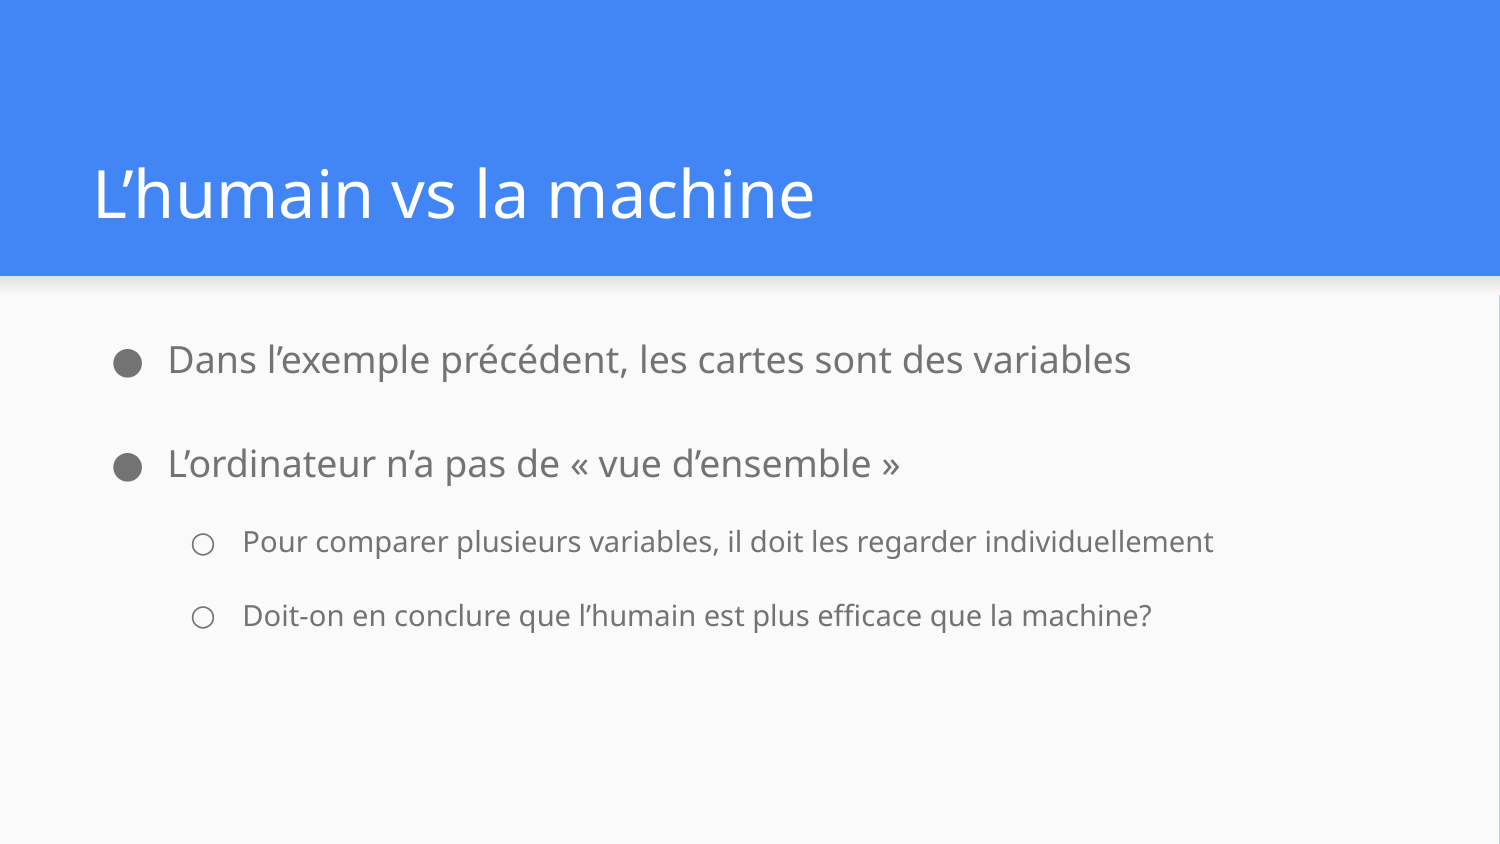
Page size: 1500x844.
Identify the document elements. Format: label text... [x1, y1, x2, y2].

title L’humain vs la machine [77, 121, 1427, 248]
list Dans l’exemple précédent, les cartes sont des variables L’ordinateur n’a pas de « vue d’ensemble » Pour comparer plusieurs variables, il doit les regarder individuellement Doit-on en conclure que l’humain est plus efficace que la machine? [77, 314, 1427, 760]
